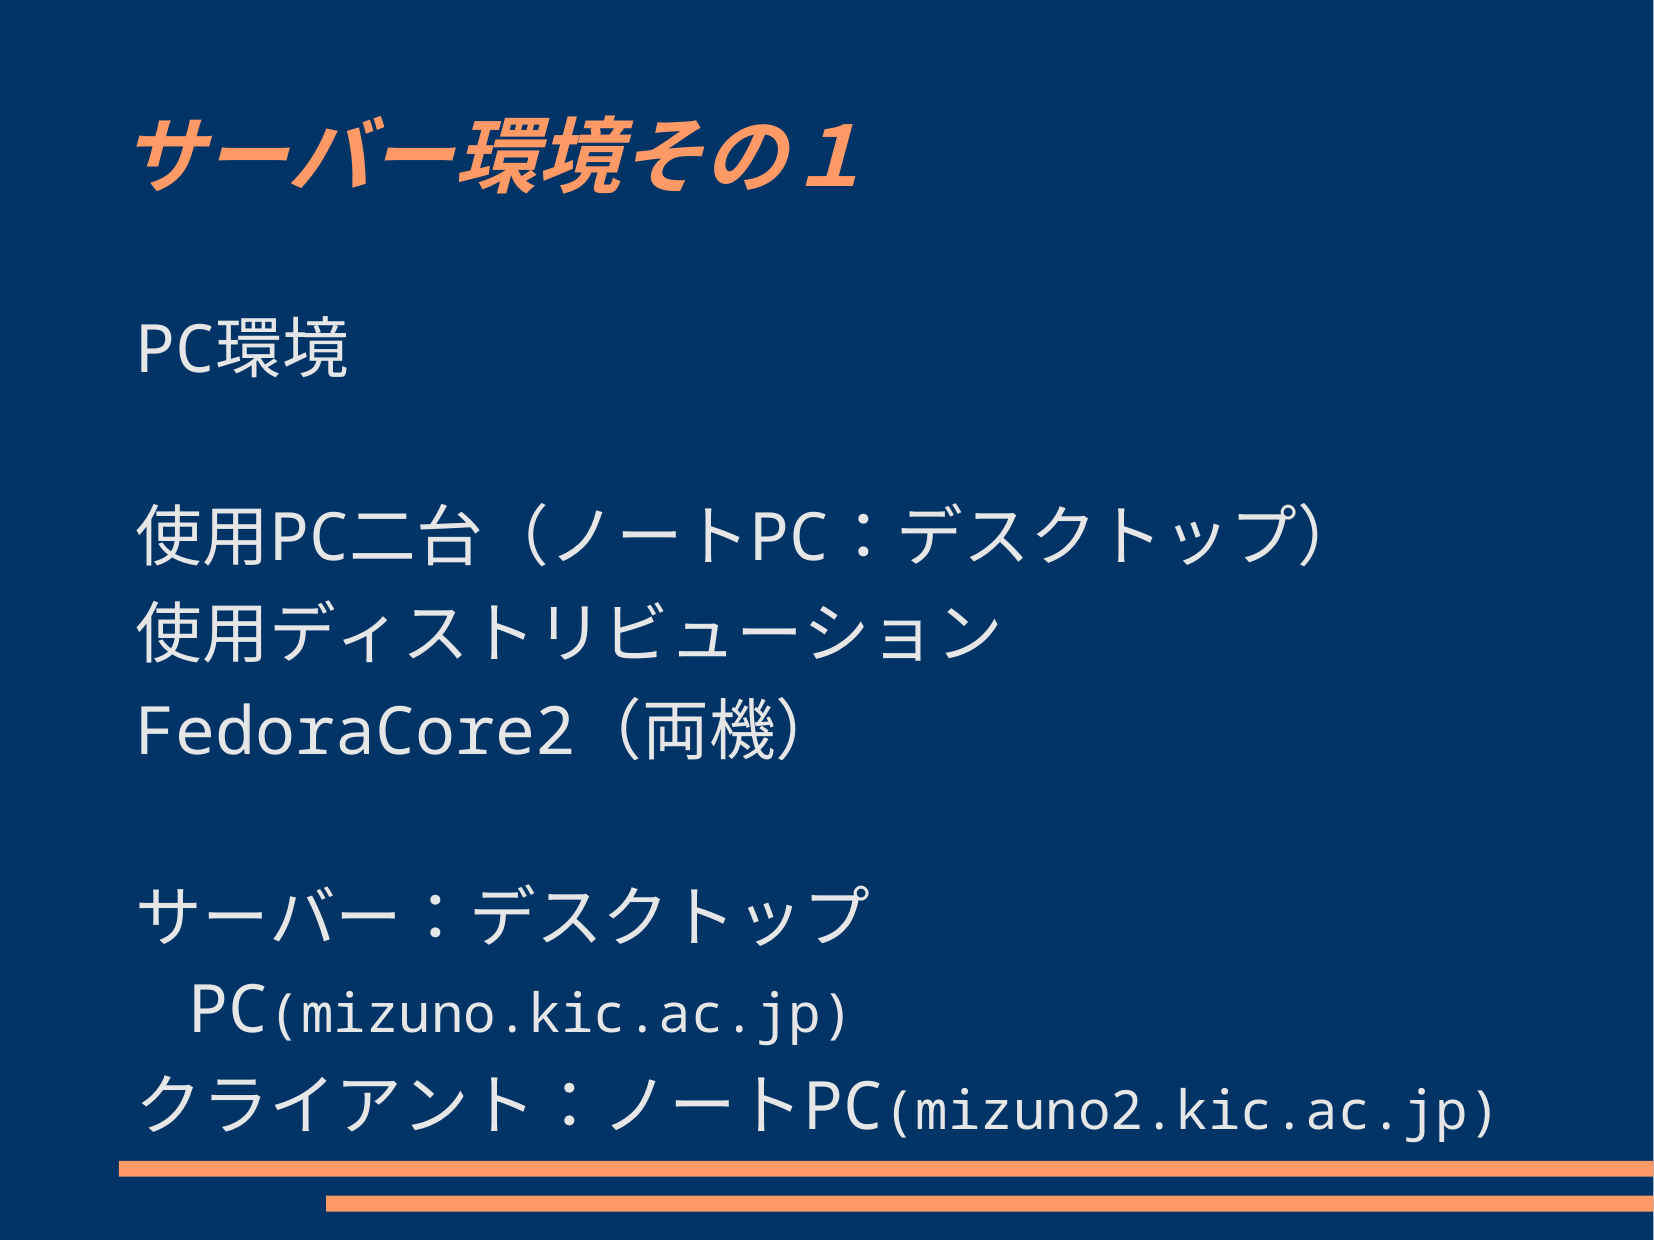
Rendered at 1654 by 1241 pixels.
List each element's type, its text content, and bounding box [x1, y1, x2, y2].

title サーバー環境その１ [121, 46, 1534, 254]
list PC環境 使用PC二台（ノートPC：デスクトップ） 使用ディストリビューション FedoraCore2（両機） サーバー：デスクトップPC(mizuno.kic.ac.jp) クライアント：ノートPC(mizuno2.kic.ac.jp) tar.gzから構成 [118, 295, 1531, 1077]
